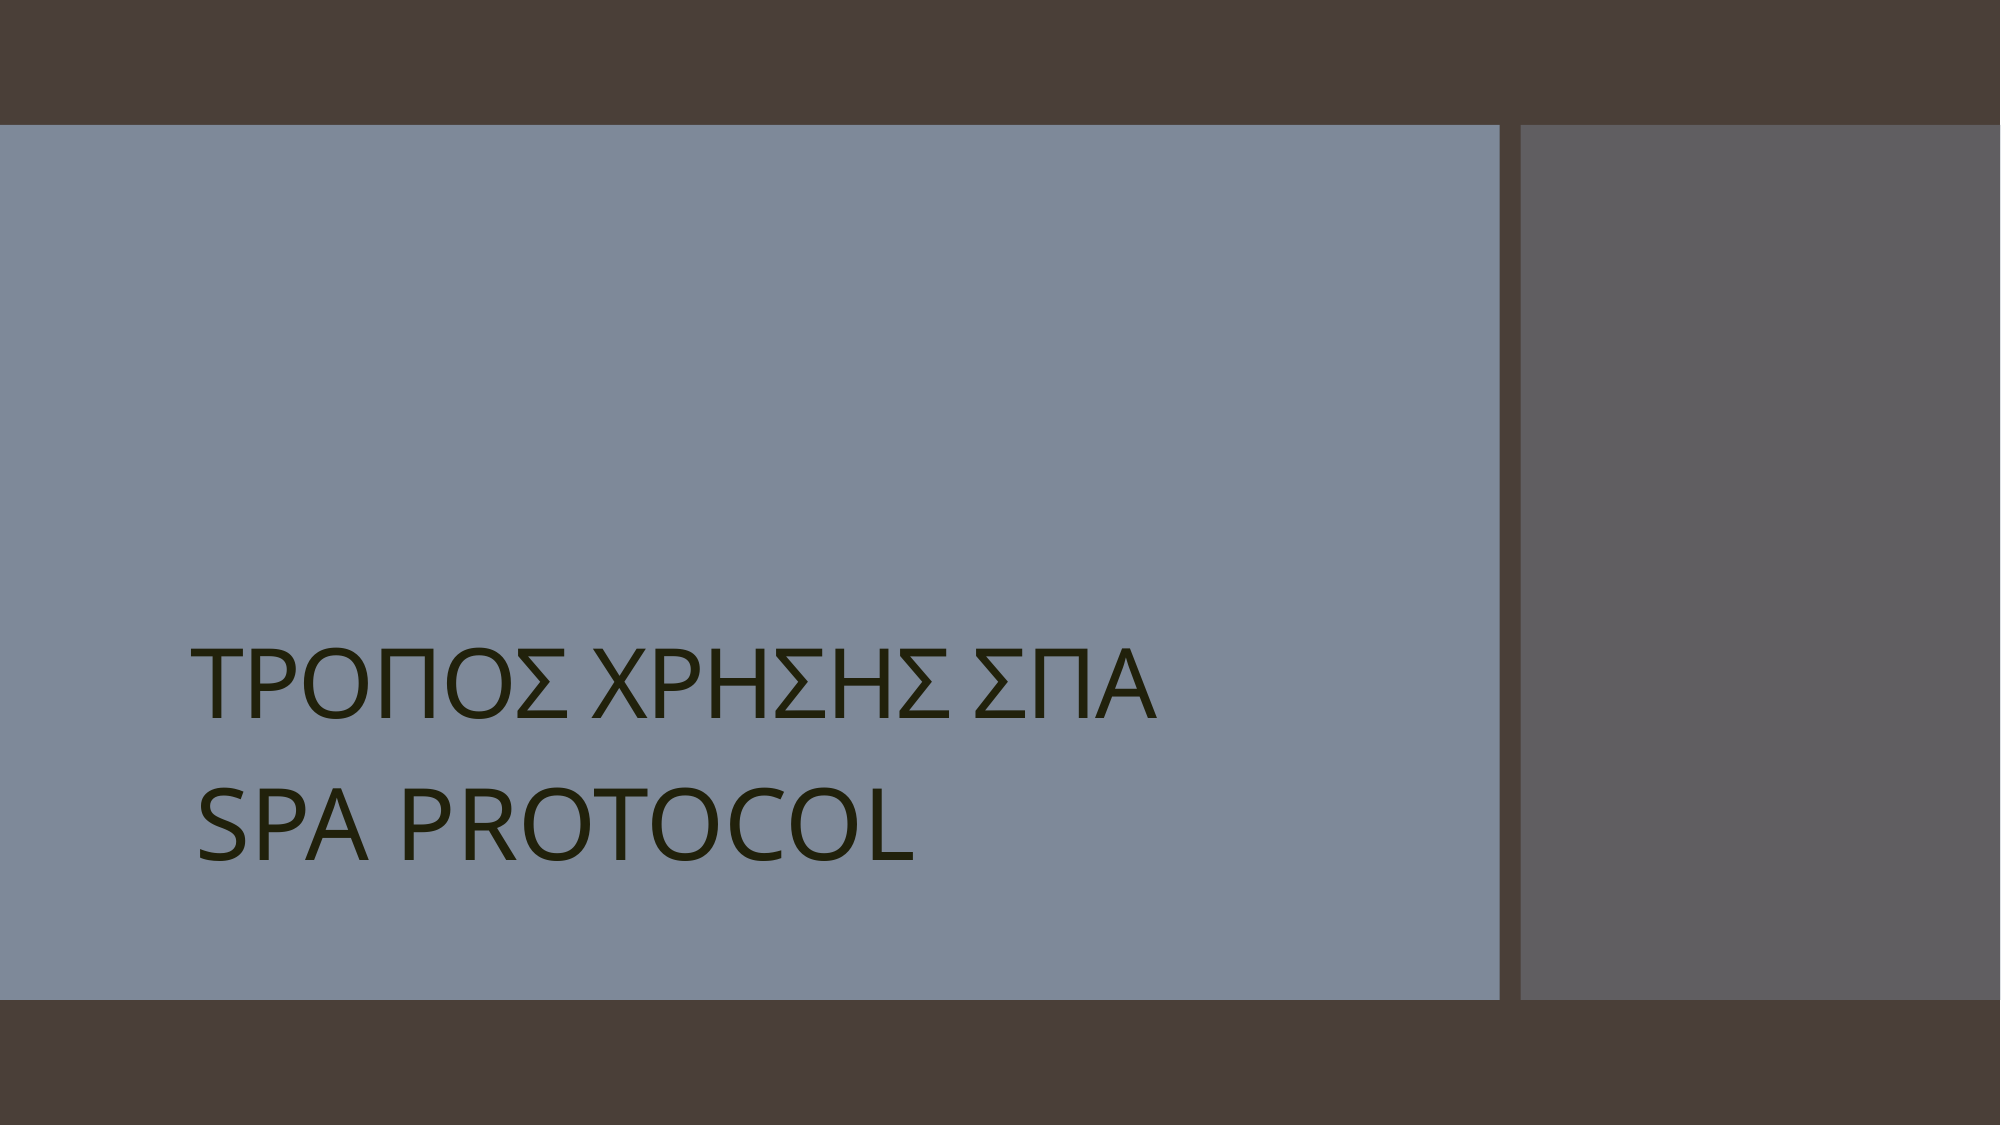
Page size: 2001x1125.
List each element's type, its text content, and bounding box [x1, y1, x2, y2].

subtitle SPA PROTOCOL [180, 766, 1061, 917]
title ΤΡΟΠΟΣ ΧΡΗΣΗΣ ΣΠΑ [175, 562, 1376, 747]
